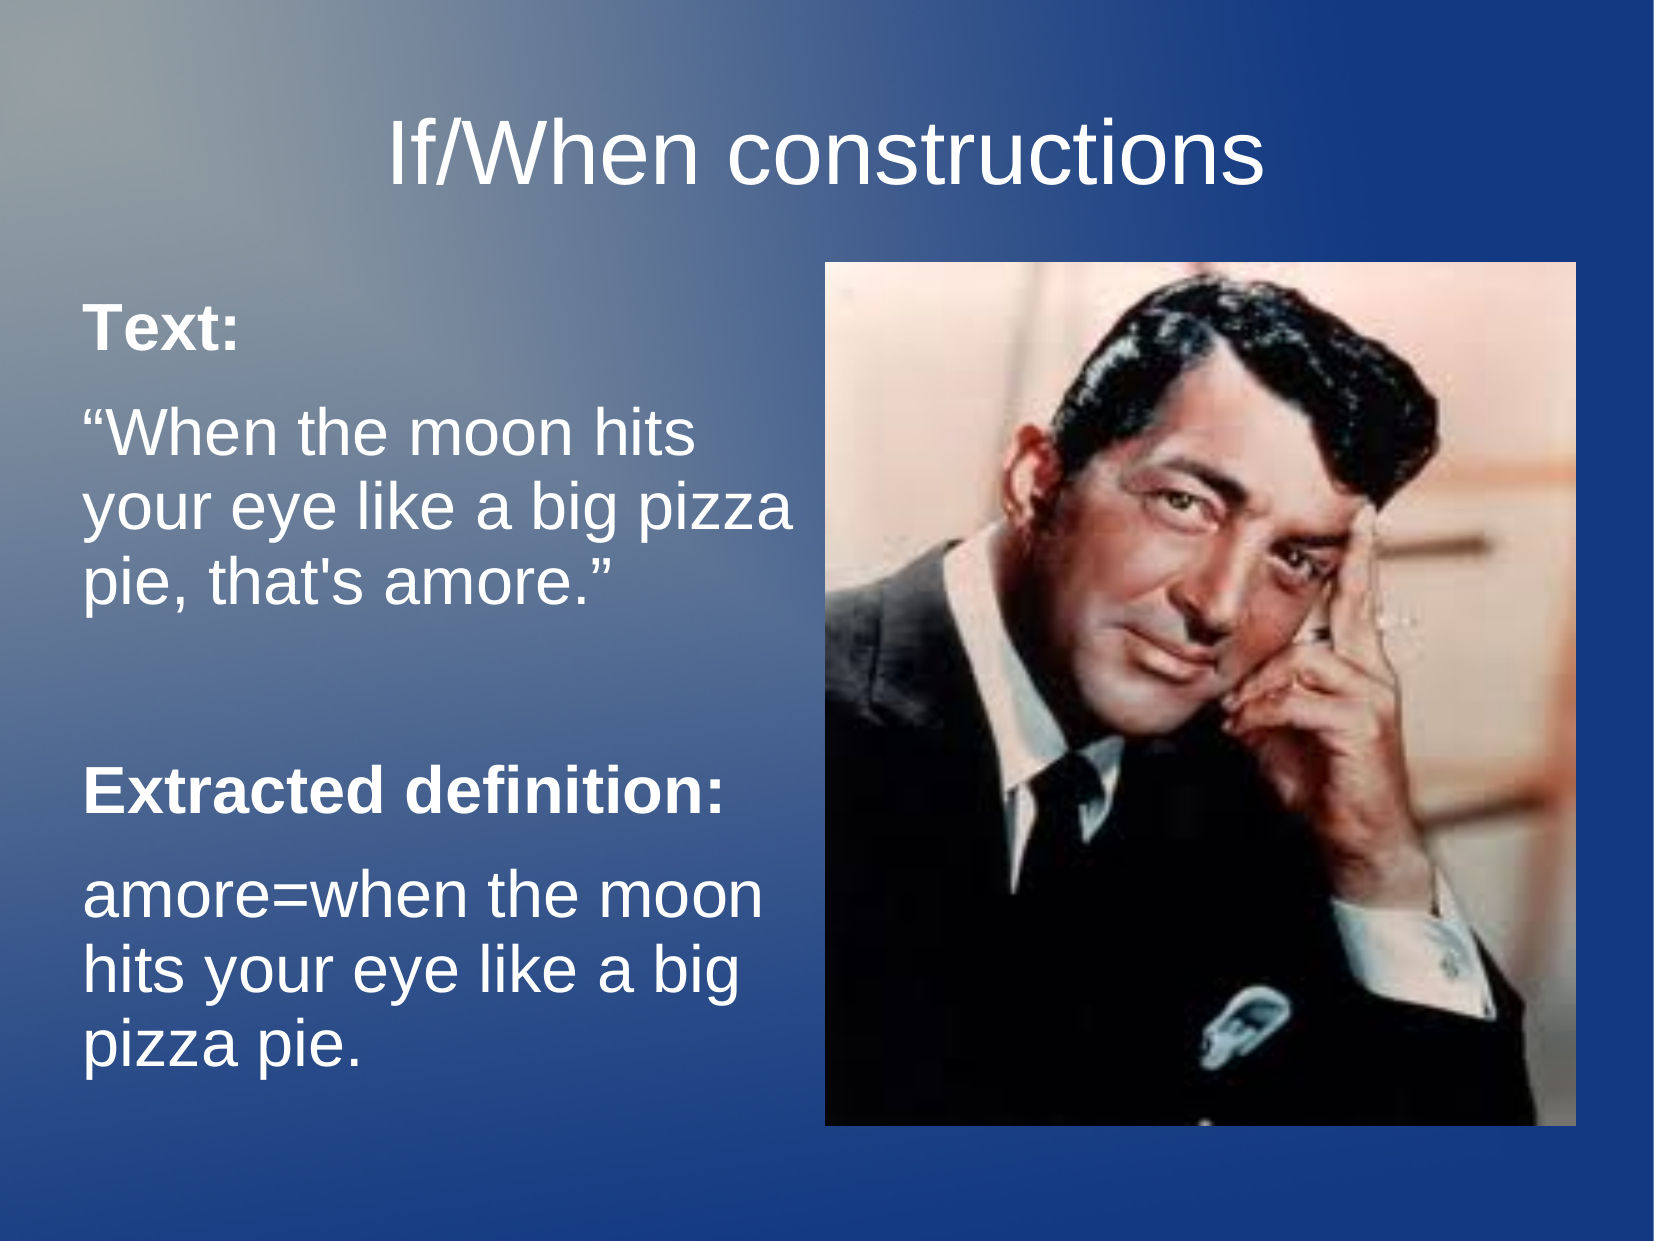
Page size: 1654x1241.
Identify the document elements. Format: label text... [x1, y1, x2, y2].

title If/When constructions [82, 49, 1571, 257]
list Text: “When the moon hits your eye like a big pizza pie, that's amore.” Extracted definition: amore=when the moon hits your eye like a big pizza pie. [82, 290, 809, 1145]
picture [0, 0, 1654, 1241]
